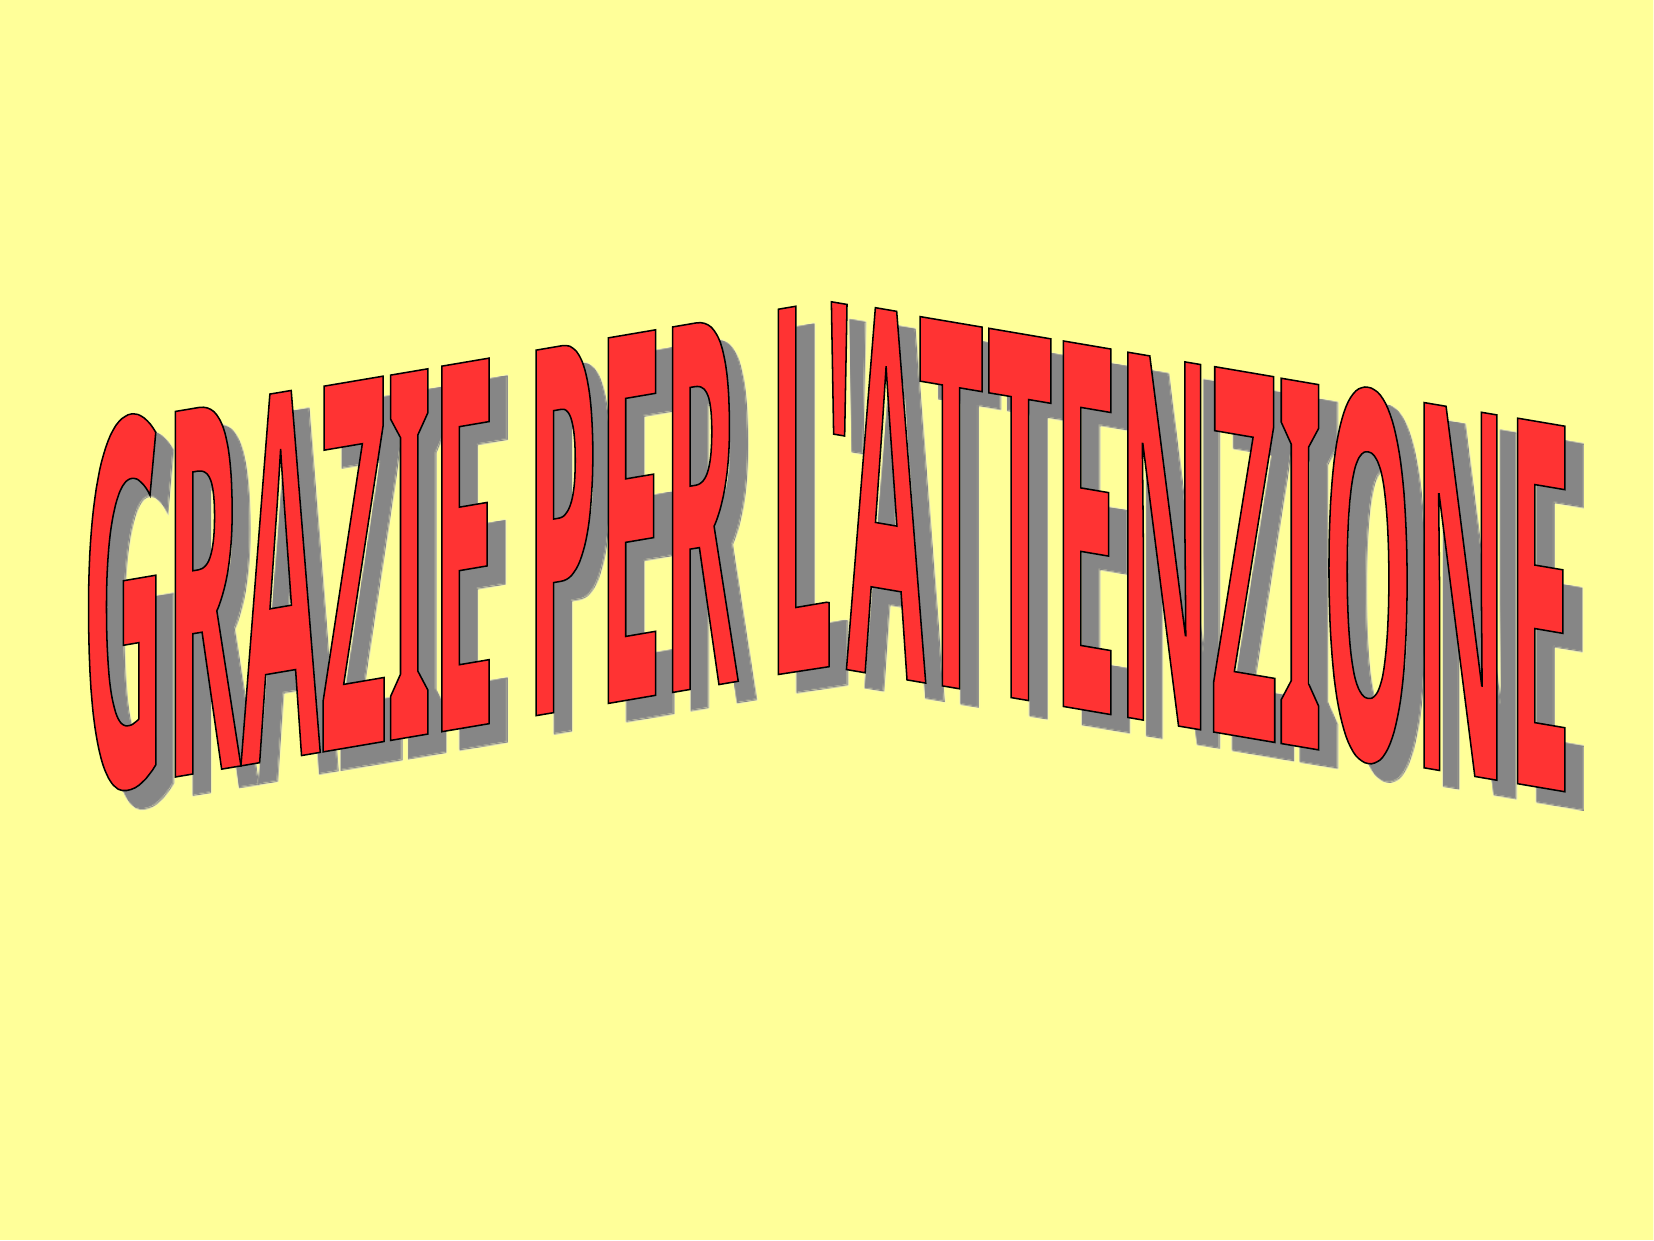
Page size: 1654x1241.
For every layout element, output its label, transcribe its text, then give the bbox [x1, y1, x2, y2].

text_box GRAZIE PER L'ATTENZIONE [441, 358, 490, 732]
text_box GRAZIE PER L'ATTENZIONE [175, 390, 321, 777]
text_box GRAZIE PER L'ATTENZIONE [1517, 418, 1565, 792]
text_box GRAZIE PER L'ATTENZIONE [846, 307, 926, 684]
text_box GRAZIE PER L'ATTENZIONE [1127, 352, 1201, 730]
text_box GRAZIE PER L'ATTENZIONE [920, 316, 983, 689]
text_box GRAZIE PER L'ATTENZIONE [831, 301, 848, 437]
text_box GRAZIE PER L'ATTENZIONE [608, 329, 656, 704]
text_box GRAZIE PER L'ATTENZIONE [778, 306, 830, 675]
text_box GRAZIE PER L'ATTENZIONE [390, 368, 428, 741]
text_box GRAZIE PER L'ATTENZIONE [988, 328, 1051, 701]
text_box GRAZIE PER L'ATTENZIONE [323, 376, 385, 752]
text_box GRAZIE PER L'ATTENZIONE [1328, 386, 1408, 764]
text_box GRAZIE PER L'ATTENZIONE [1424, 402, 1497, 781]
text_box GRAZIE PER L'ATTENZIONE [536, 345, 593, 716]
text_box GRAZIE PER L'ATTENZIONE [1213, 366, 1275, 743]
text_box GRAZIE PER L'ATTENZIONE [88, 413, 156, 791]
text_box GRAZIE PER L'ATTENZIONE [1281, 378, 1319, 750]
text_box GRAZIE PER L'ATTENZIONE [1063, 340, 1111, 715]
text_box GRAZIE PER L'ATTENZIONE [672, 322, 739, 693]
